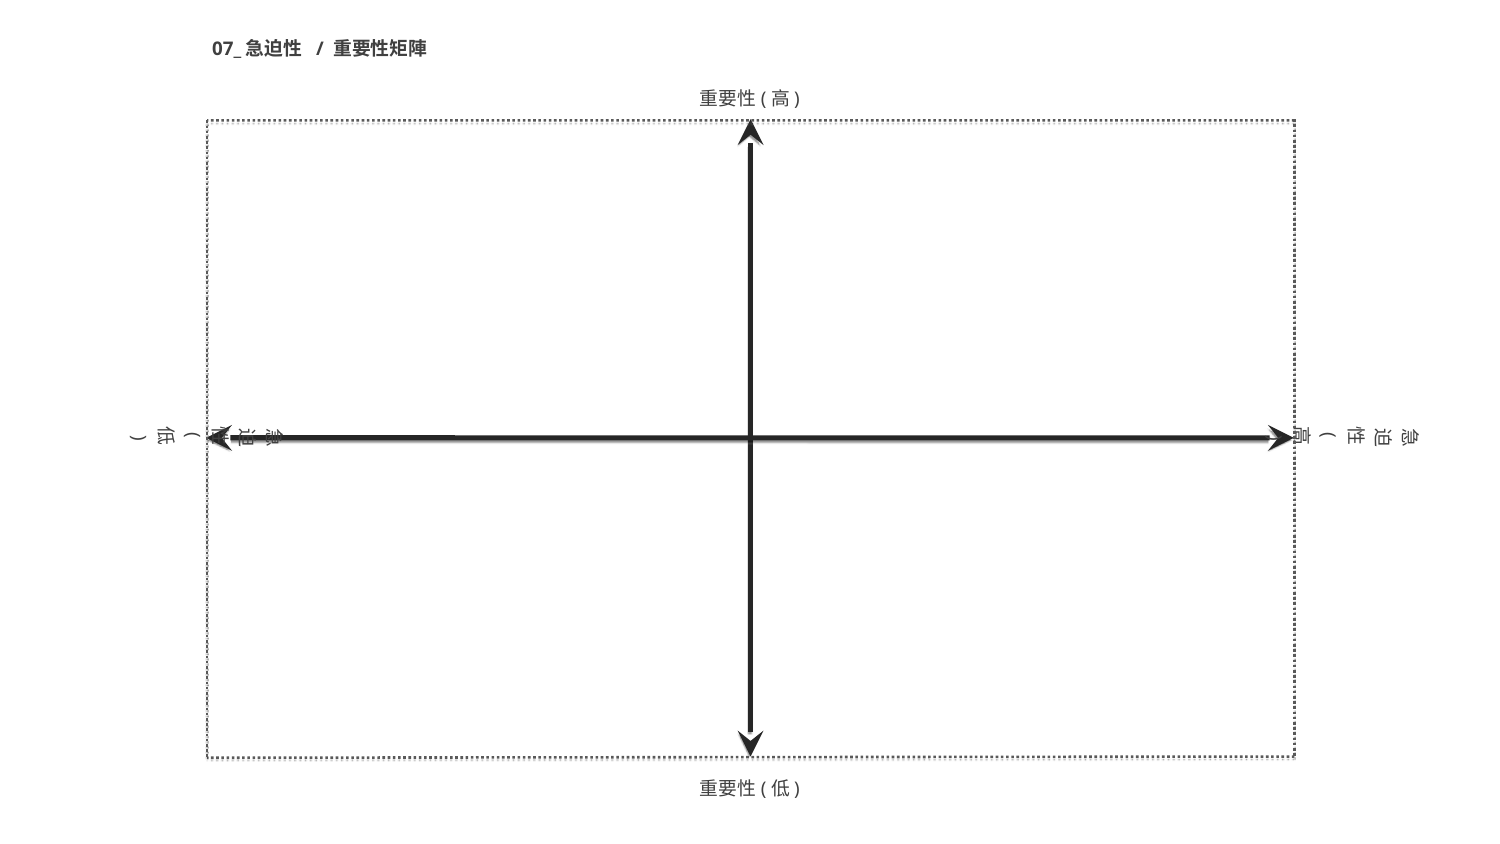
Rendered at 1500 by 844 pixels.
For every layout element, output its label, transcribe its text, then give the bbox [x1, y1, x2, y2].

text_box 重要性(低) [562, 764, 937, 807]
text_box 急迫性(高) [1285, 317, 1343, 558]
text_box 07_急迫性 / 重要性矩陣 [197, 29, 443, 67]
text_box 急迫性(低) [149, 317, 206, 558]
text_box 重要性(高) [562, 74, 937, 117]
